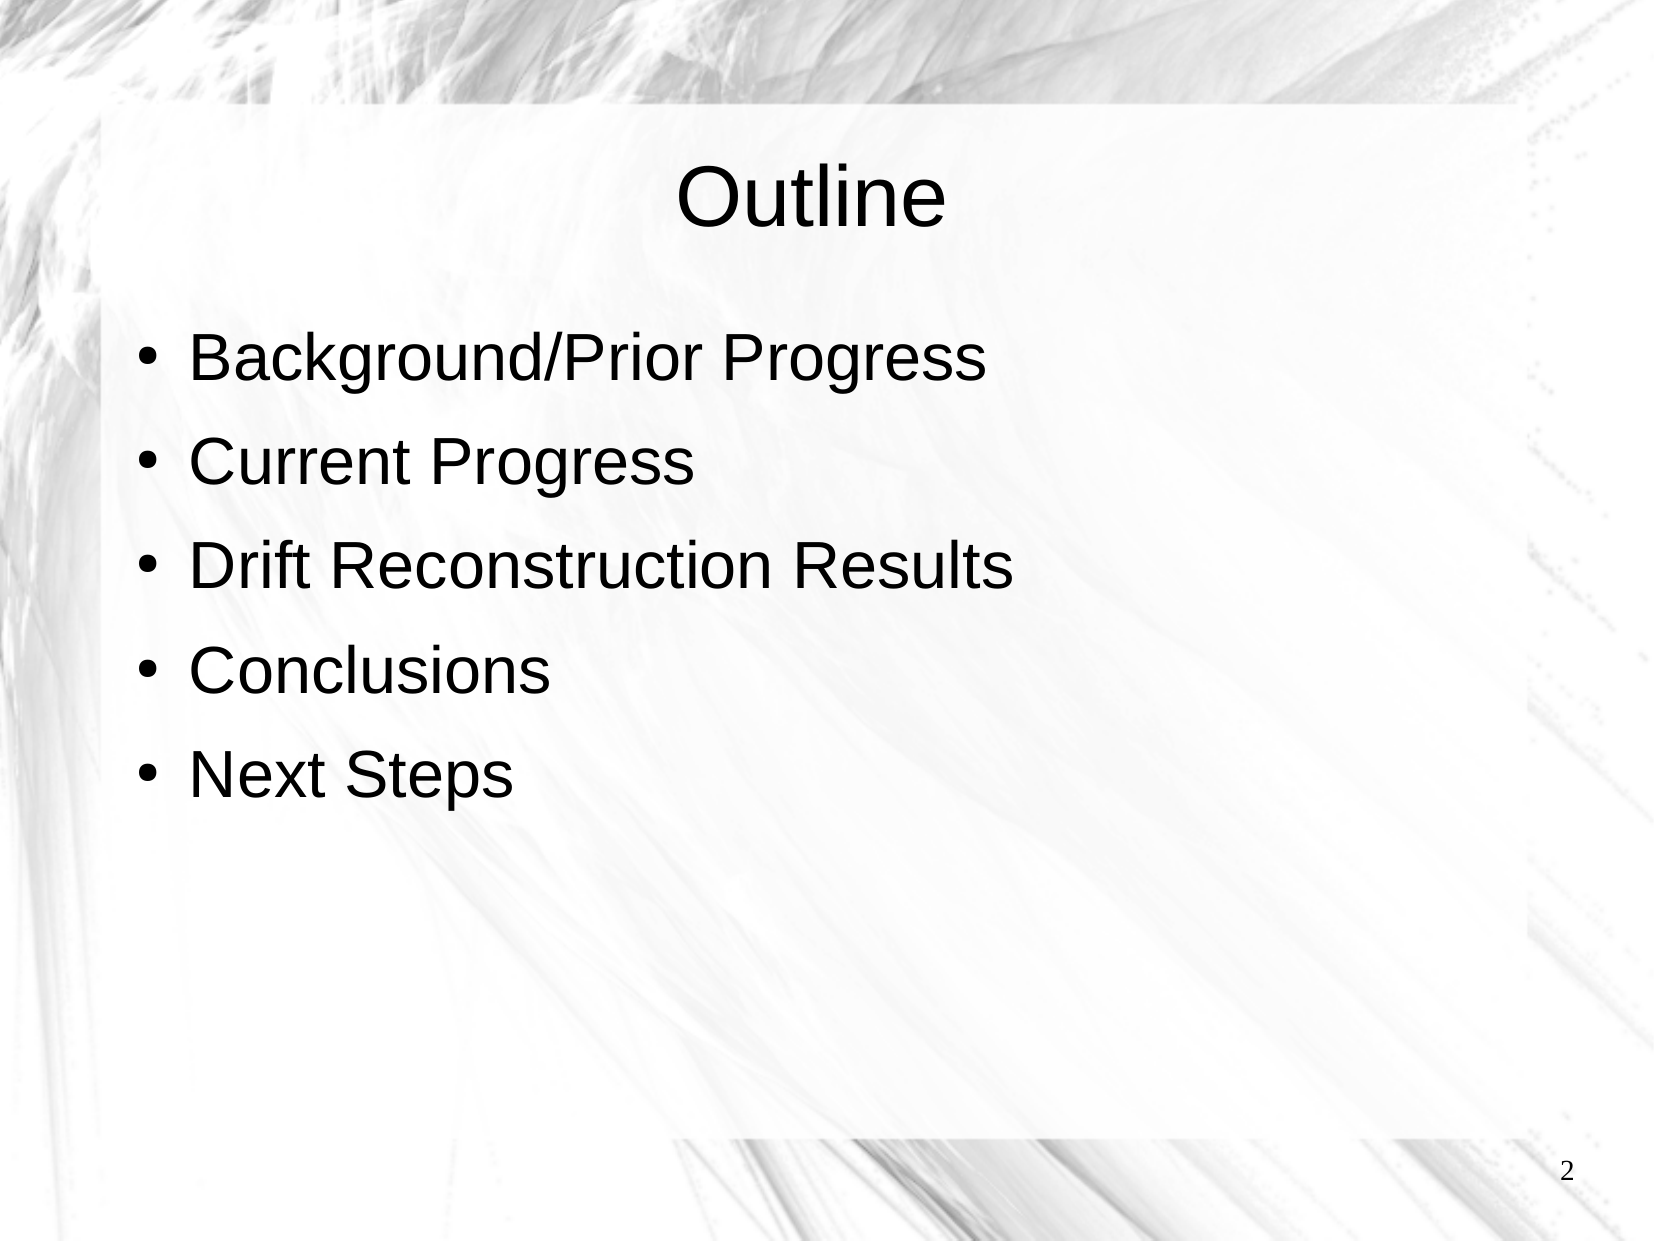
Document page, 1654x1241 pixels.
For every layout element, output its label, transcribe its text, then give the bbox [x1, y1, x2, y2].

list Background/Prior Progress Current Progress Drift Reconstruction Results Conclusions Next Steps [118, 319, 1571, 1139]
title Outline [118, 112, 1506, 281]
picture [0, 0, 1654, 1241]
